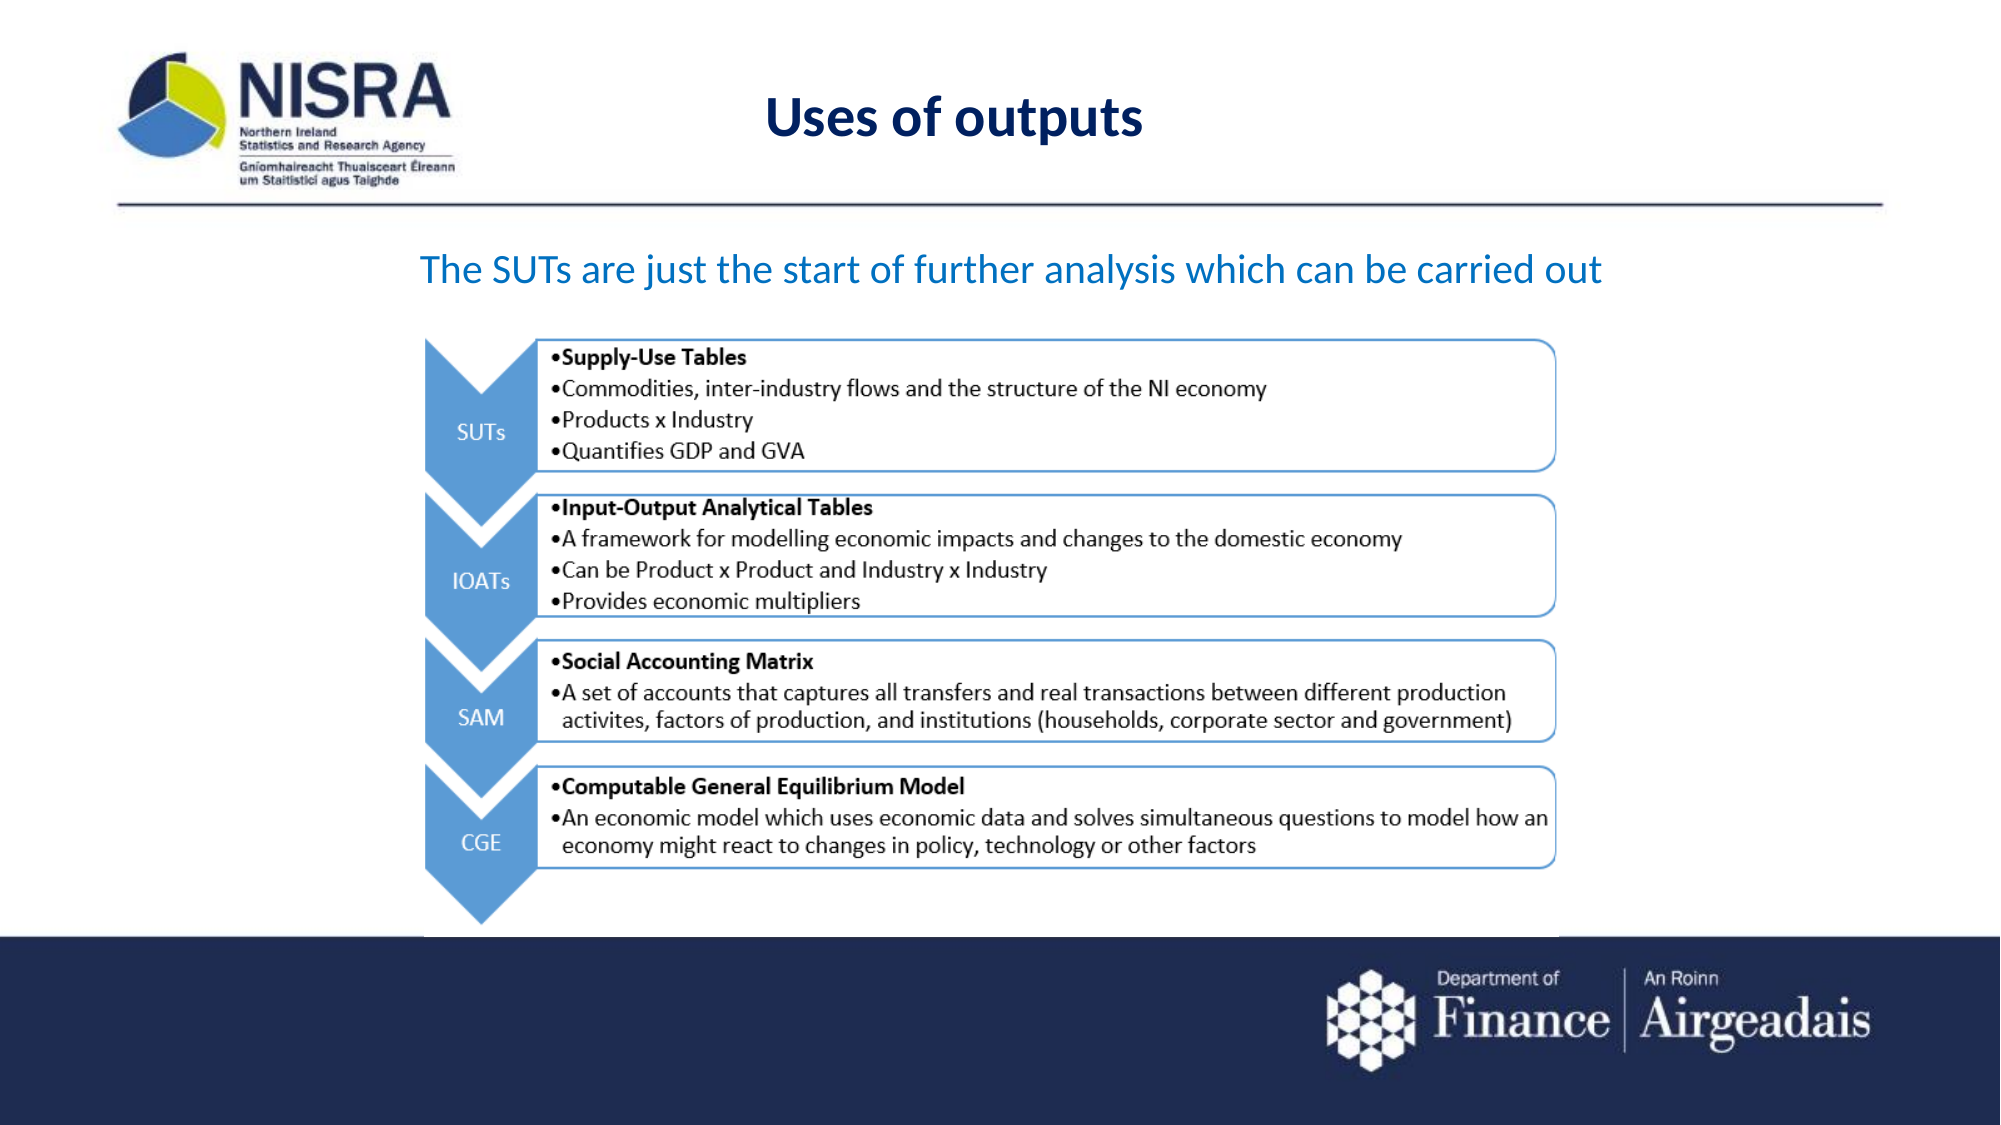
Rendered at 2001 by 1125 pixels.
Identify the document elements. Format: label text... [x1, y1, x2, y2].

text_box The SUTs are just the start of further analysis which can be carried out [404, 239, 1662, 346]
text_box Uses of outputs [750, 70, 1427, 157]
picture [424, 346, 1559, 937]
